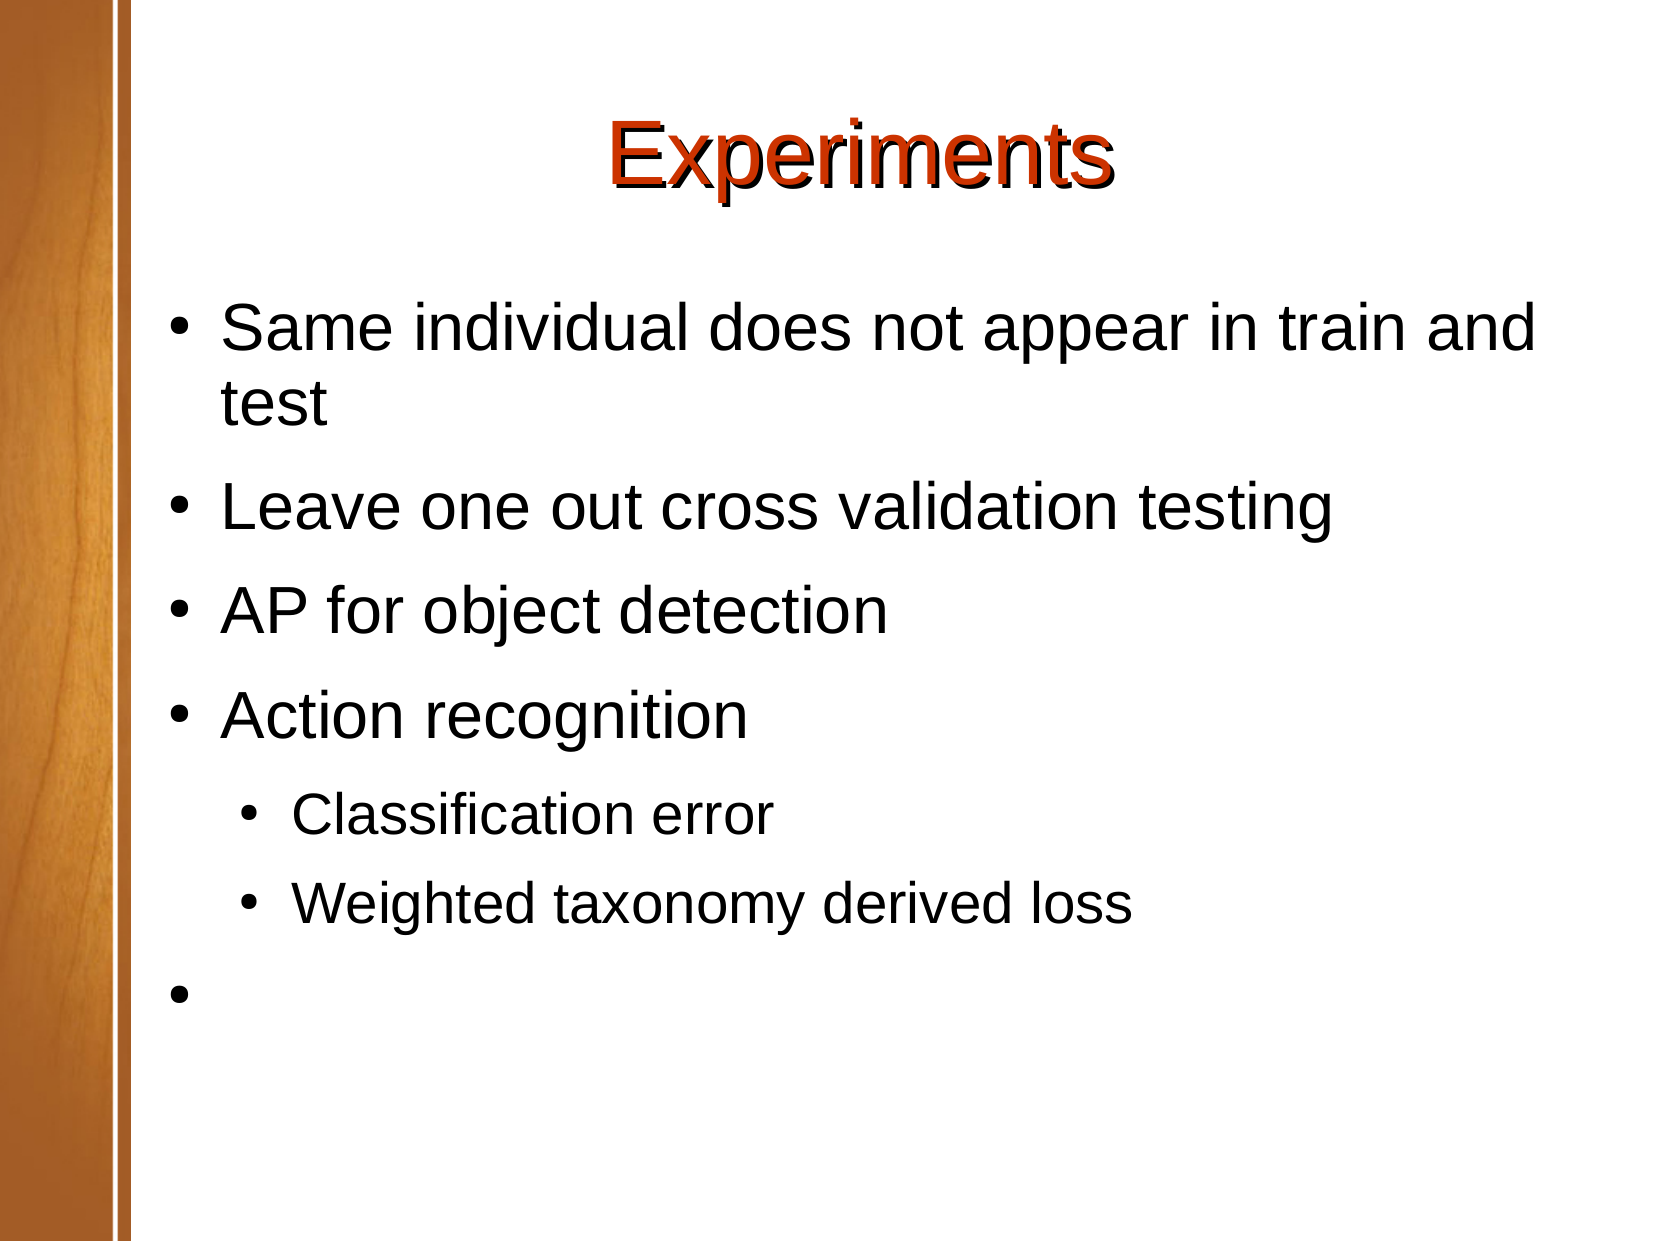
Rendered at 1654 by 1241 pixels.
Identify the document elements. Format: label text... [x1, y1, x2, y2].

picture [0, 0, 131, 1241]
list Same individual does not appear in train and test Leave one out cross validation testing AP for object detection Action recognition Classification error Weighted taxonomy derived loss [150, 290, 1571, 1094]
title Experiments [150, 56, 1571, 250]
